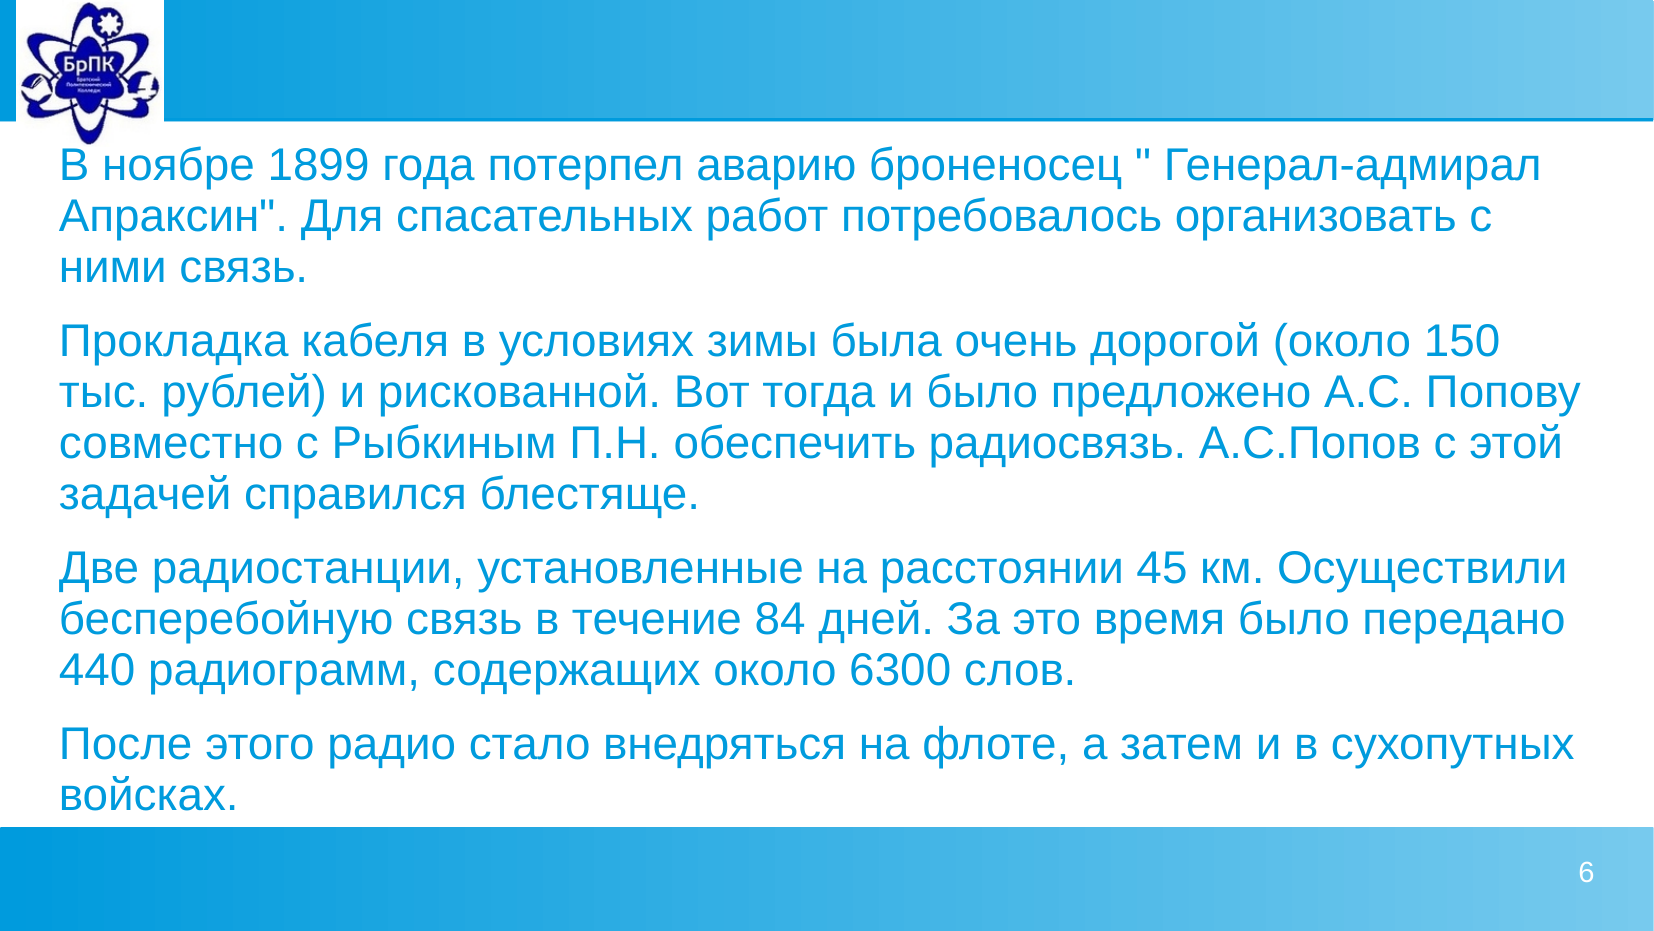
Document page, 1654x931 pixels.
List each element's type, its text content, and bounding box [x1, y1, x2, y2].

list В ноябре 1899 года потерпел аварию броненосец " Генерал-адмирал Апраксин". Для спасательных работ потребовалось организовать с ними связь. Прокладка кабеля в условиях зимы была очень дорогой (около 150 тыс. рублей) и рискованной. Вот тогда и было предложено А.С. Попову совместно с Рыбкиным П.Н. обеспечить радиосвязь. А.С.Попов с этой задачей справился блестяще. Две радиостанции, установленные на расстоянии 45 км. Осуществили бесперебойную связь в течение 84 дней. За это время было передано 440 радиограмм, содержащих около 6300 слов. После этого радио стало внедряться на флоте, а затем и в сухопутных войсках. [59, 138, 1595, 730]
picture [16, 0, 164, 147]
